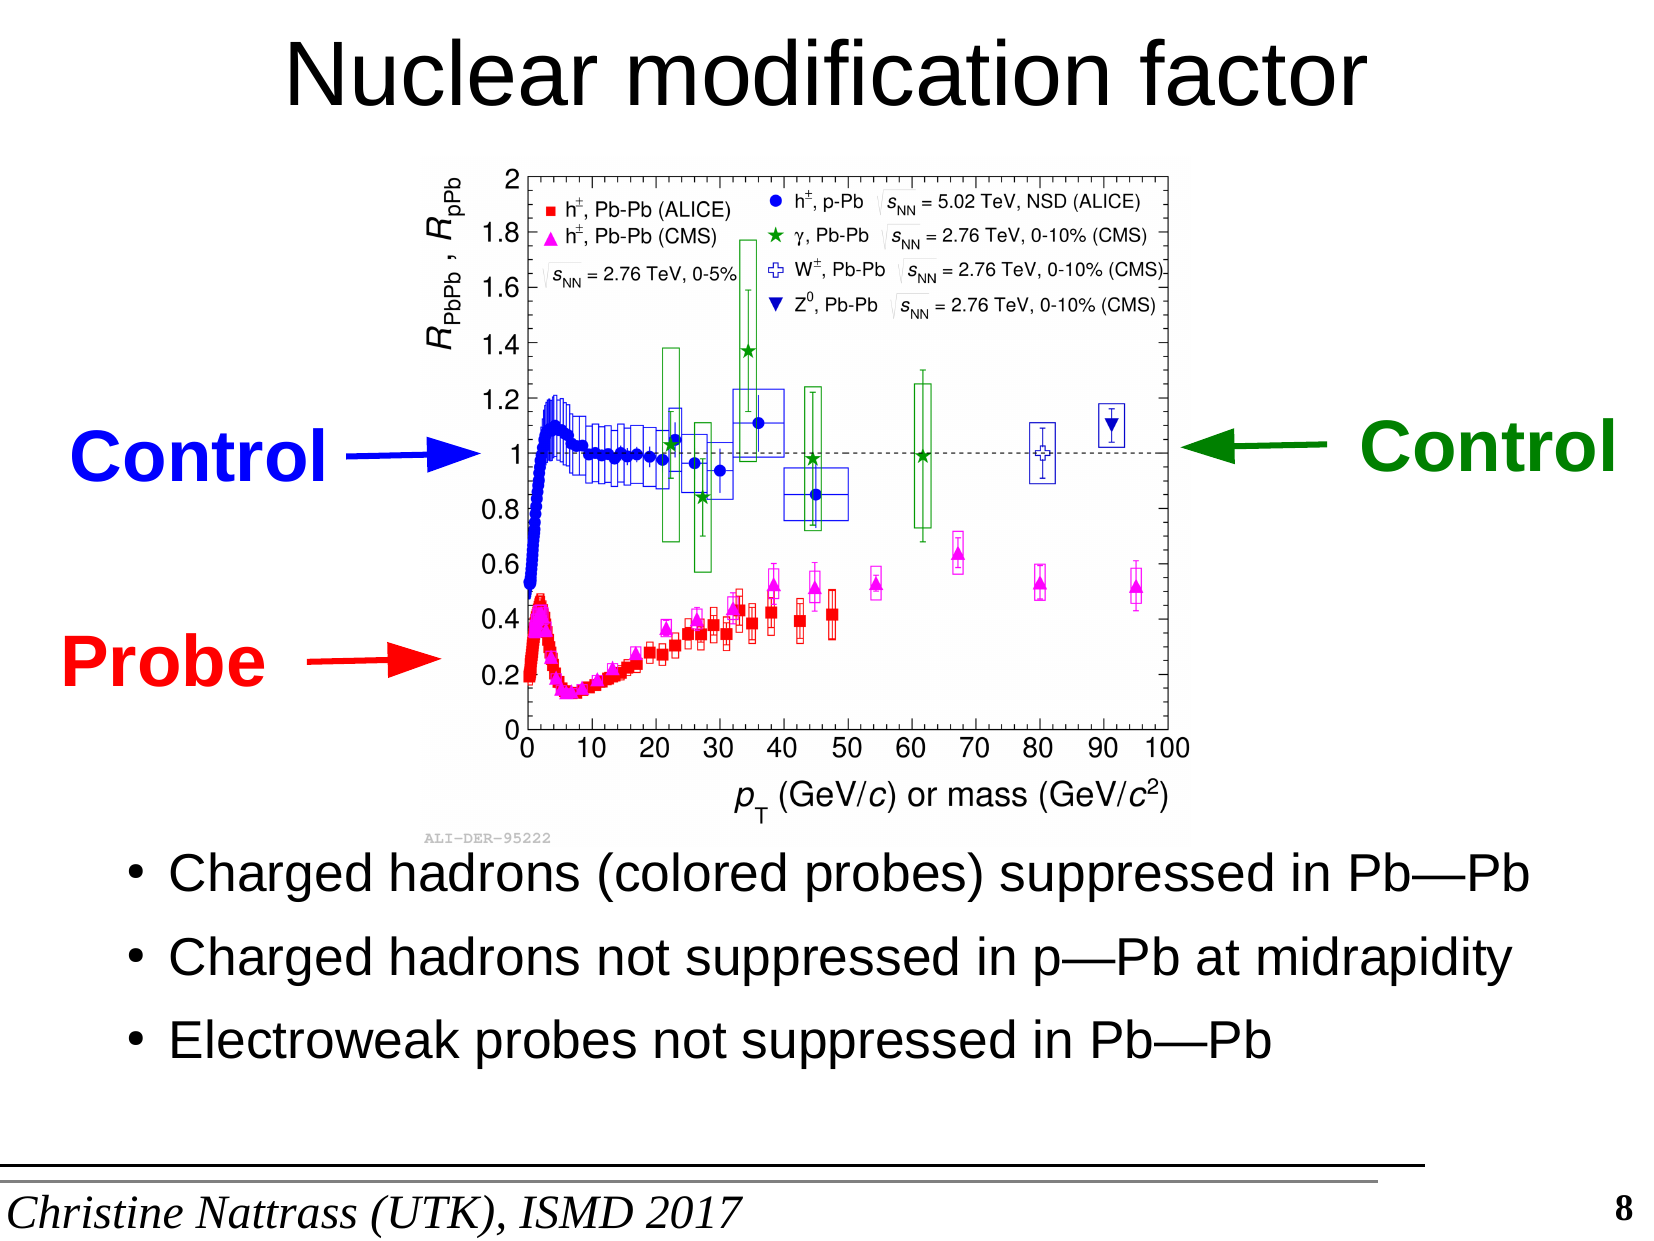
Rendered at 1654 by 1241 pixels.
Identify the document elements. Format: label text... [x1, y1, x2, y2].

text_box Control [1344, 397, 1634, 495]
text_box Probe [45, 612, 282, 710]
text_box Control [55, 407, 345, 505]
title Nuclear modification factor [82, 8, 1571, 139]
list Charged hadrons (colored probes) suppressed in Pb—Pb Charged hadrons not suppressed in p—Pb at midrapidity Electroweak probes not suppressed in Pb—Pb [112, 843, 1568, 1169]
picture [420, 156, 1191, 847]
